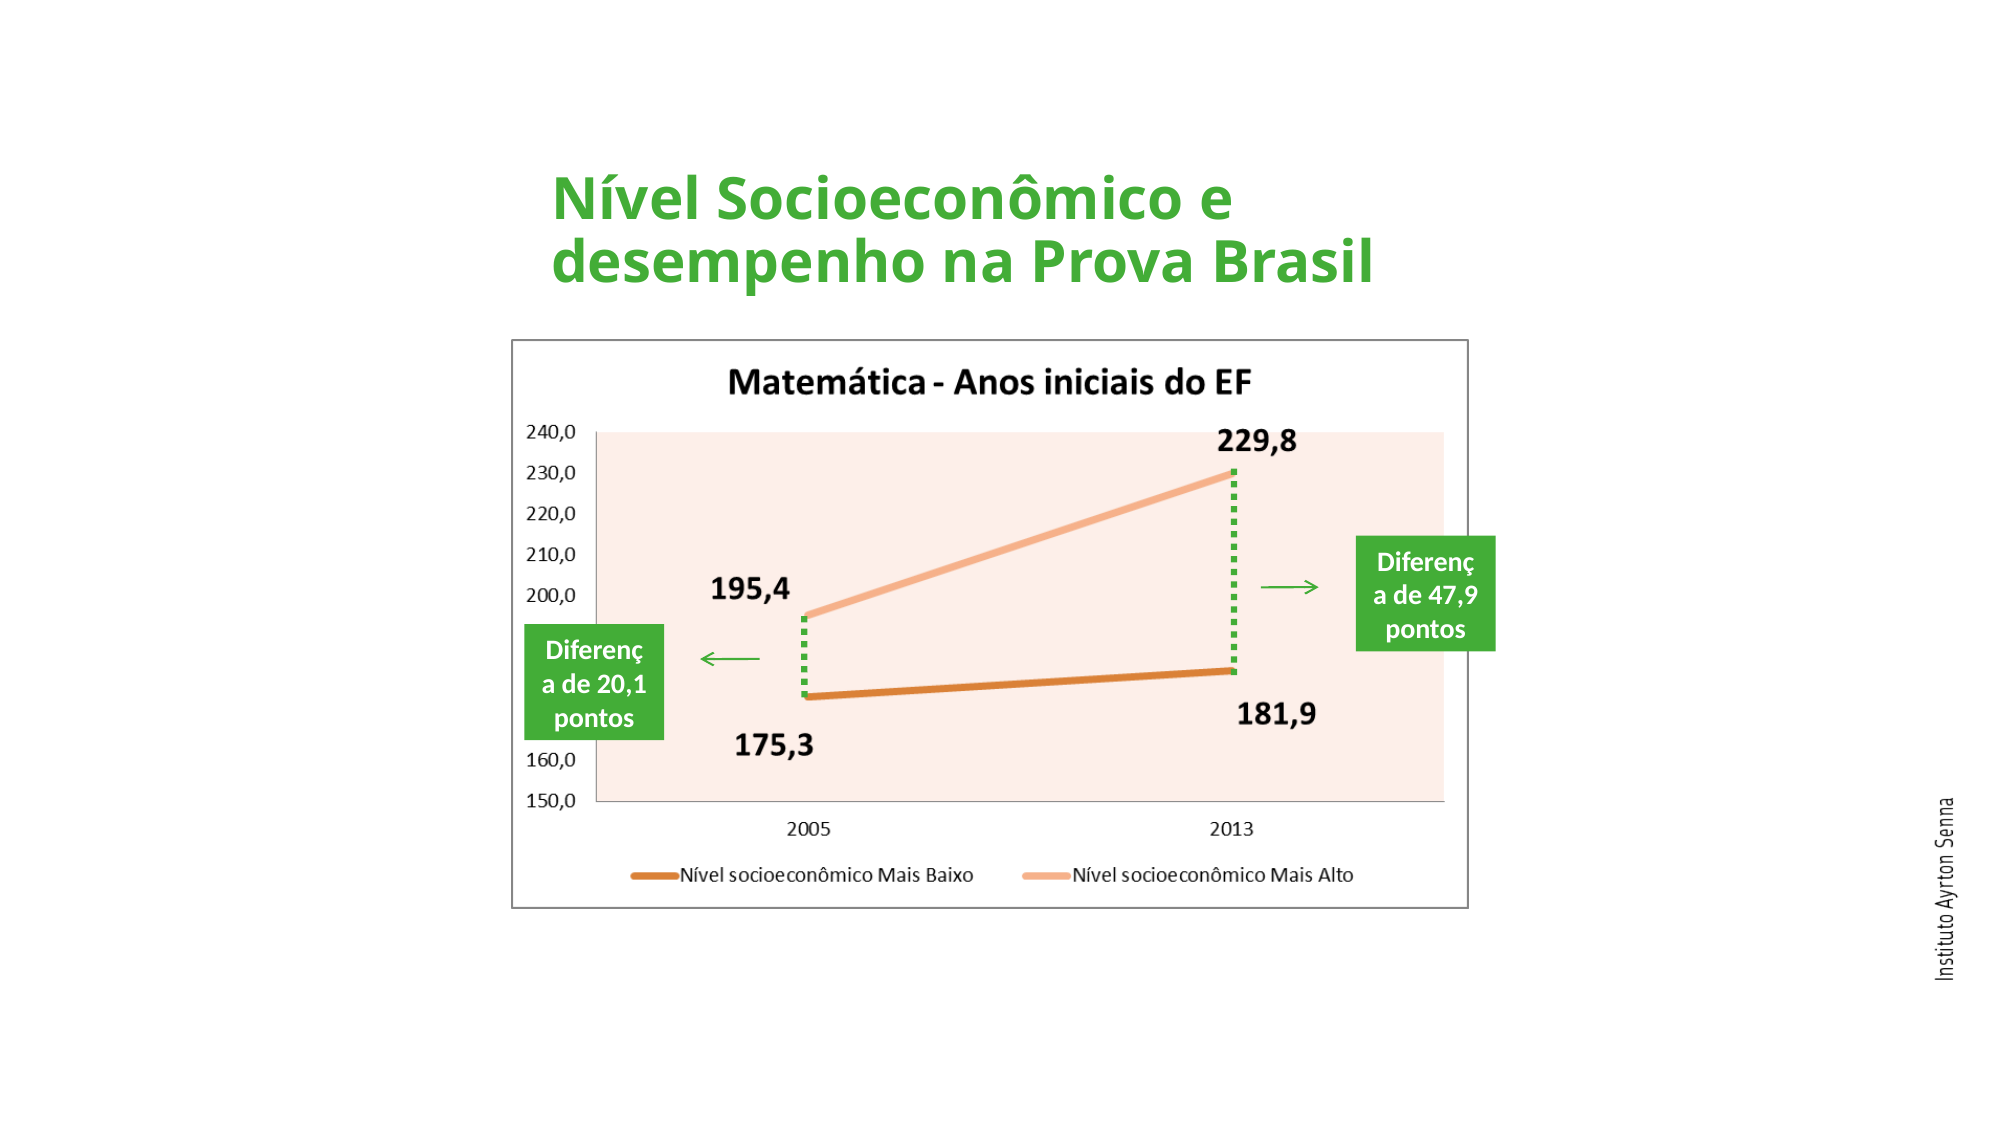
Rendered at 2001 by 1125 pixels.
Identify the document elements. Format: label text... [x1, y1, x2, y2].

text_box Diferença de 47,9 pontos [1355, 535, 1496, 652]
text_box Diferença de 20,1 pontos [524, 624, 665, 741]
title Nível Socioeconômico e desempenho na Prova Brasil [524, 177, 1426, 288]
picture [0, 0, 2000, 1125]
